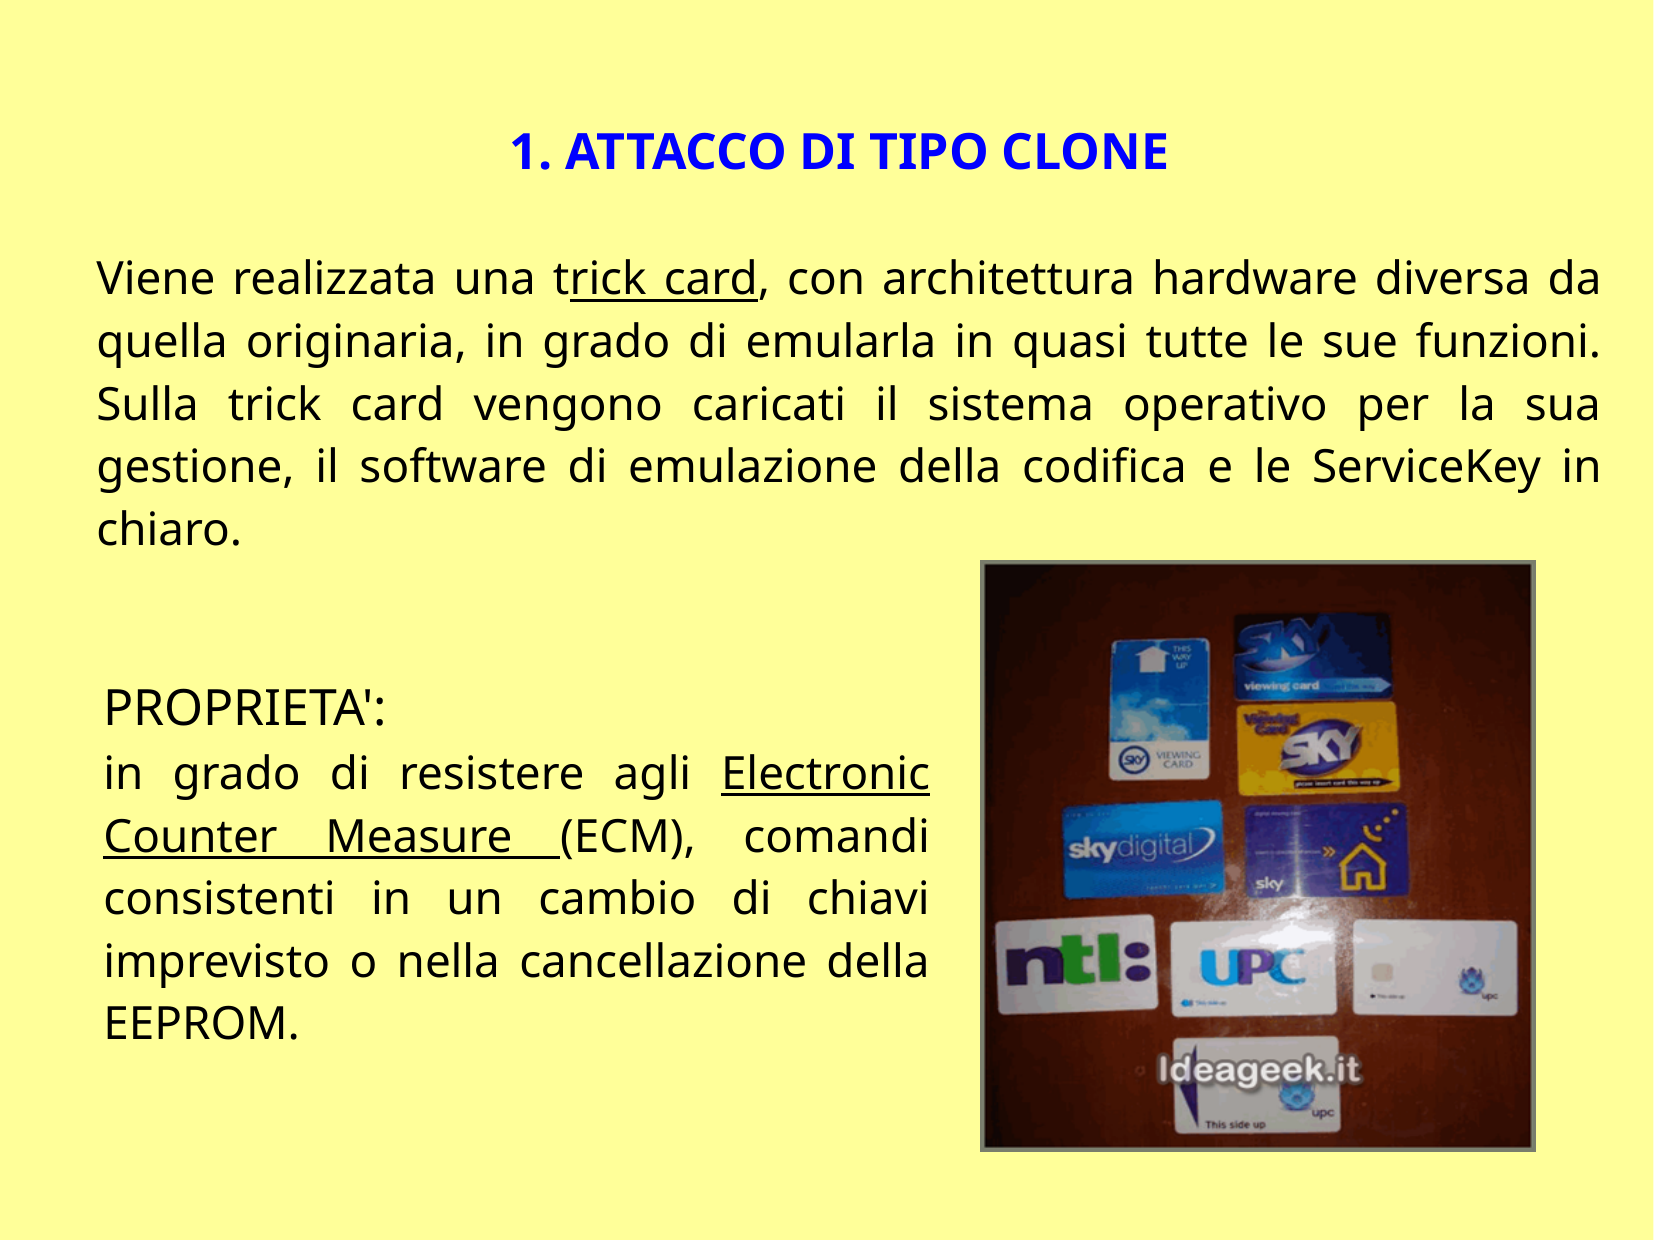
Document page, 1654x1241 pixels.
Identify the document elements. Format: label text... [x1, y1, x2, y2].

picture [980, 560, 1536, 1152]
text_box 1. ATTACCO DI TIPO CLONE [495, 108, 1202, 198]
text_box Viene realizzata una trick card, con architettura hardware diversa da quella originaria, in grado di emularla in quasi tutte le sue funzioni. Sulla trick card vengono caricati il sistema operativo per la sua gestione, il software di emulazione della codifica e le ServiceKey in chiaro. [81, 238, 1618, 593]
text_box PROPRIETA': in grado di resistere agli Electronic Counter Measure (ECM), comandi consistenti in un cambio di chiavi imprevisto o nella cancellazione della EEPROM. [88, 664, 945, 1093]
